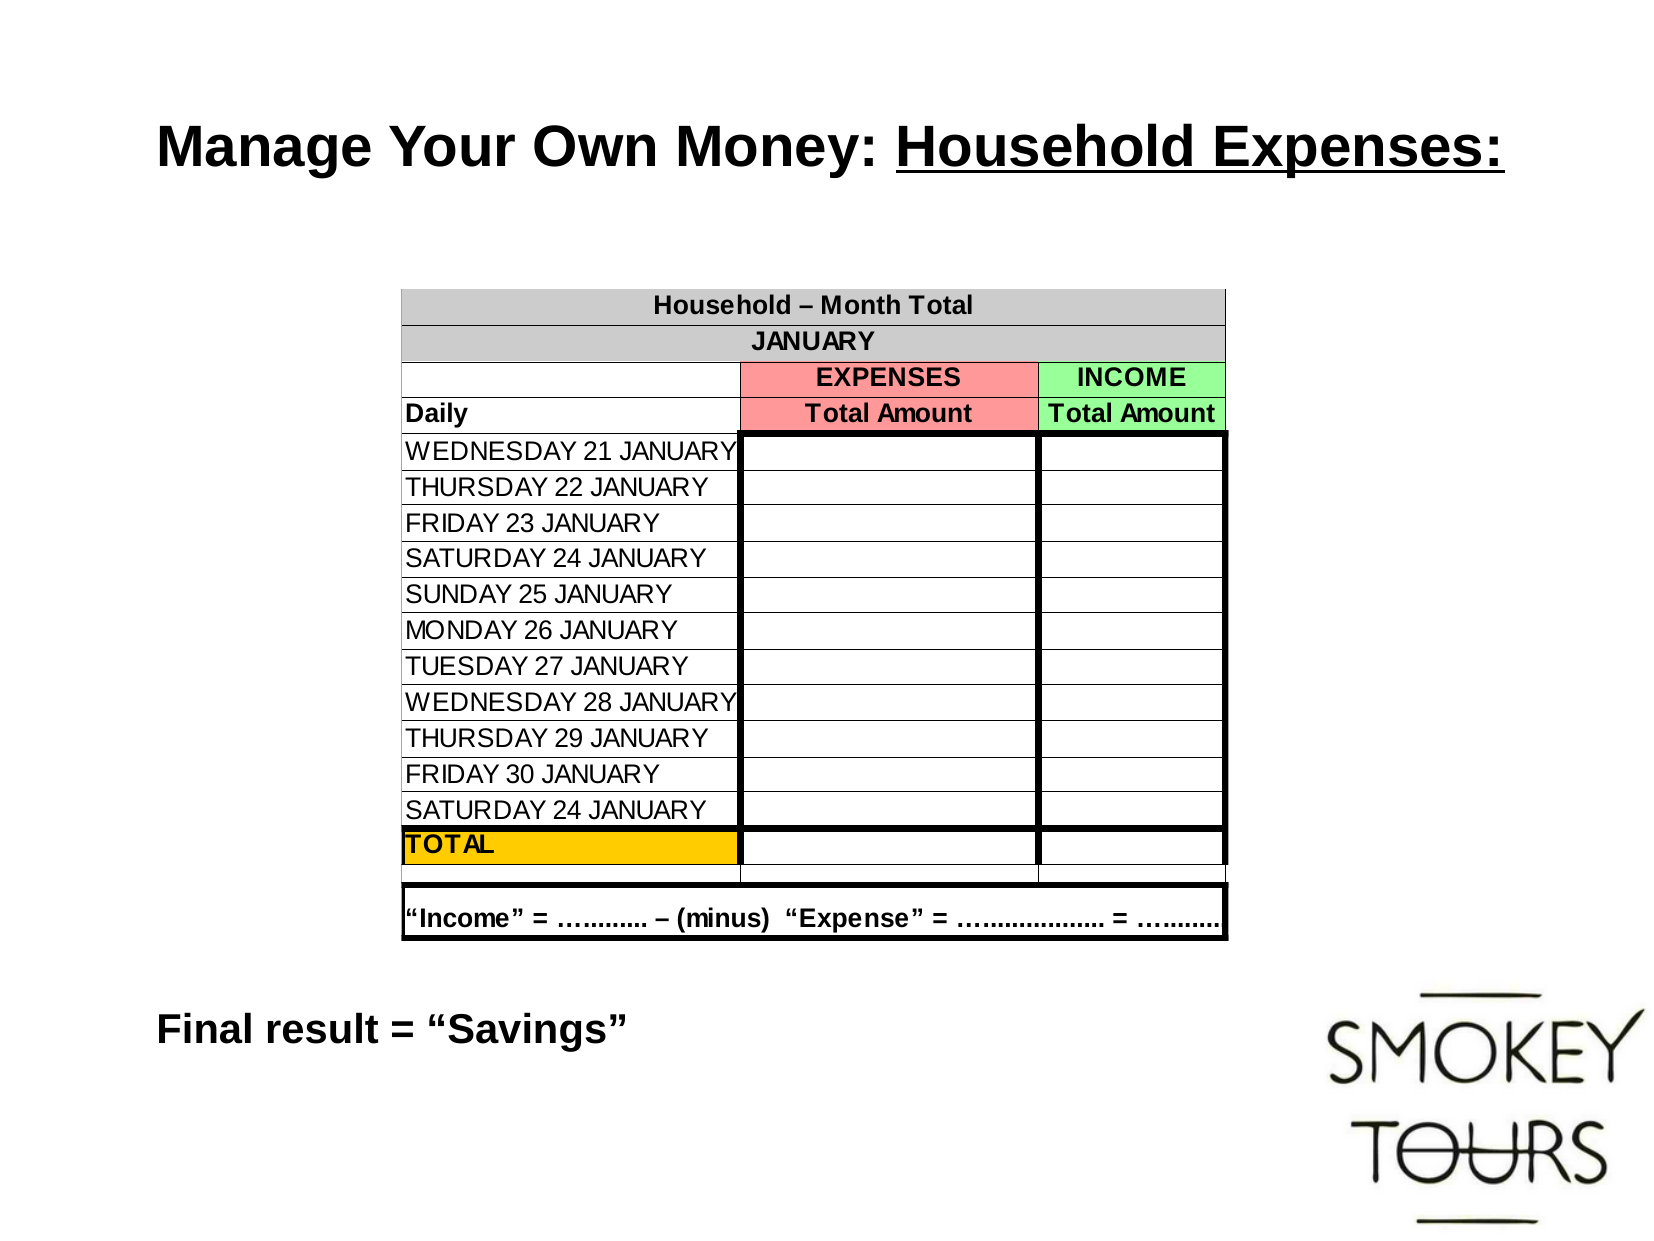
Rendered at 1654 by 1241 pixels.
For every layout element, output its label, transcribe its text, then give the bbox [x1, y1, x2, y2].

picture [1322, 968, 1654, 1241]
chart [401, 289, 1229, 941]
text_box Manage Your Own Money: Household Expenses: Final result = “Savings” [141, 106, 1607, 1221]
